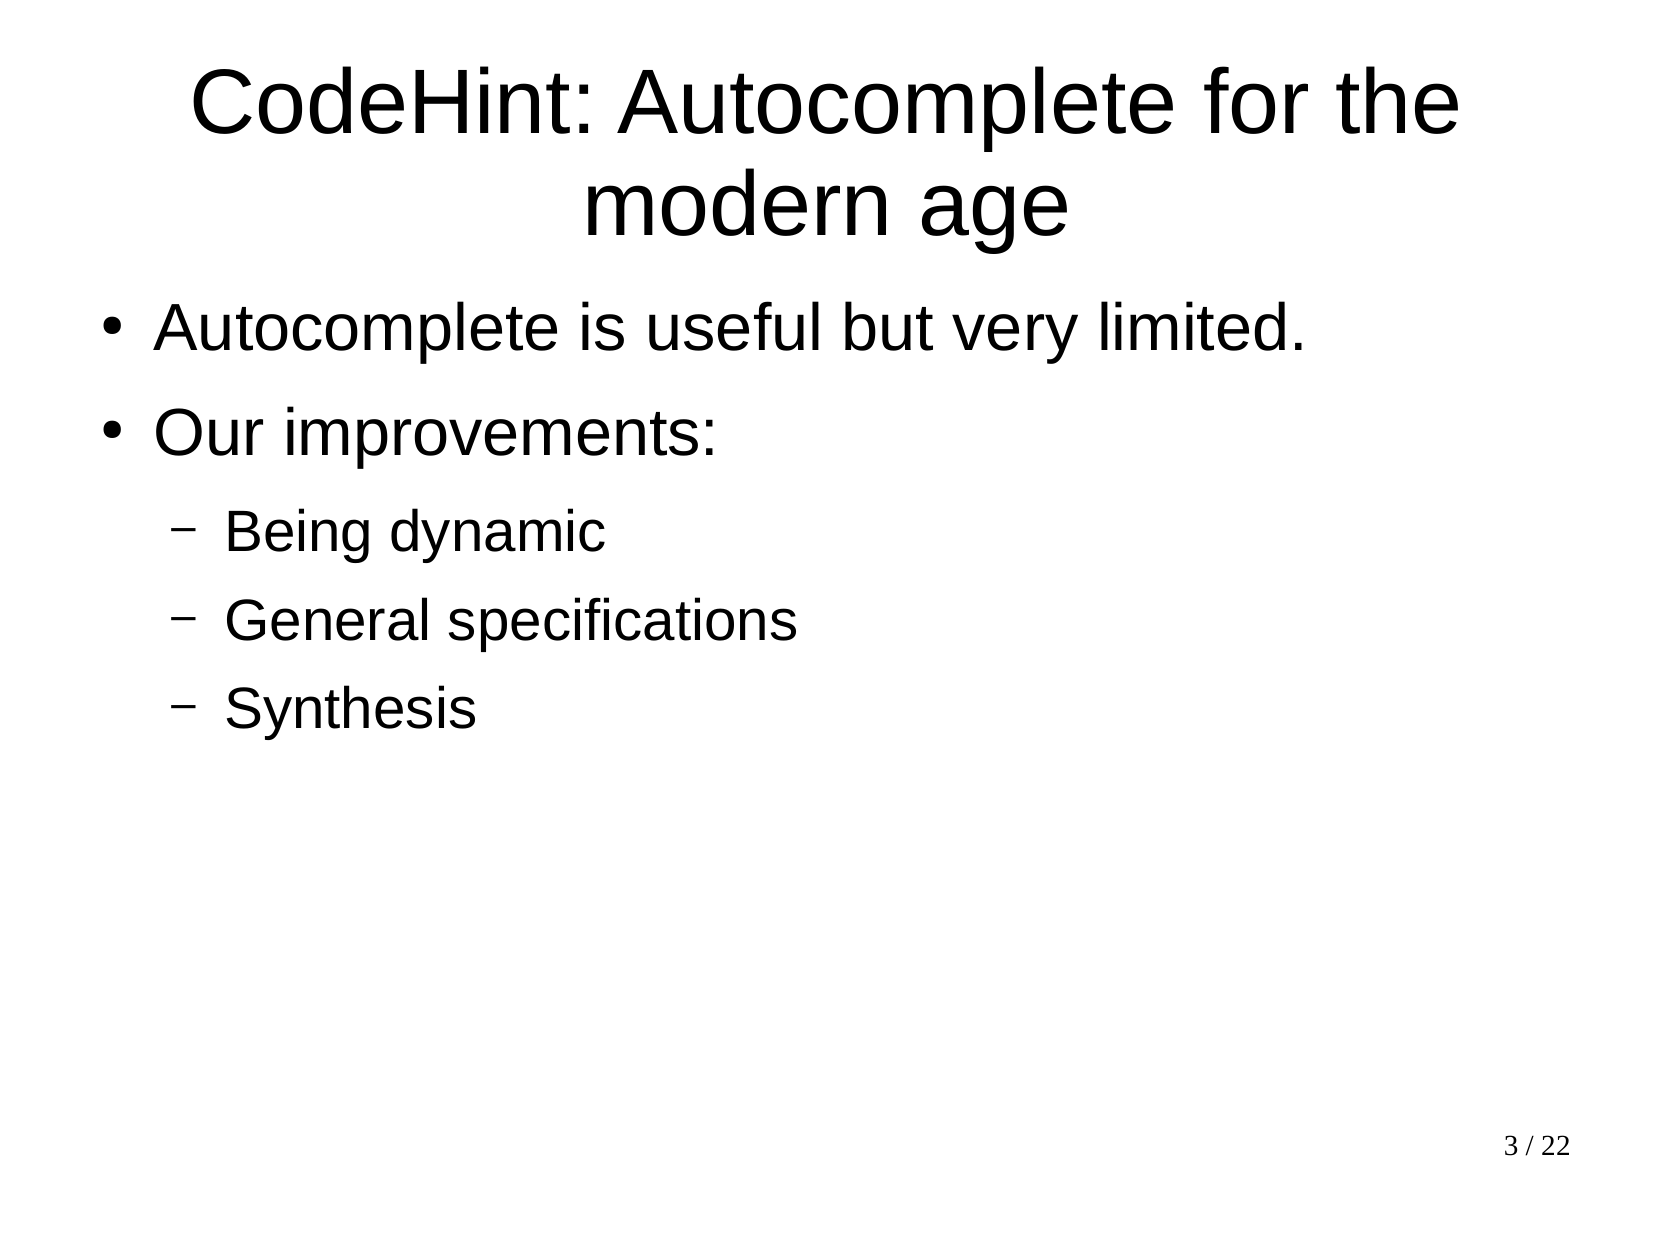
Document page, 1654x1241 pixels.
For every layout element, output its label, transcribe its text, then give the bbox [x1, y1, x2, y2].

list Autocomplete is useful but very limited. Our improvements: Being dynamic General specifications Synthesis [82, 290, 1571, 1010]
title CodeHint: Autocomplete for the modern age [82, 49, 1571, 257]
